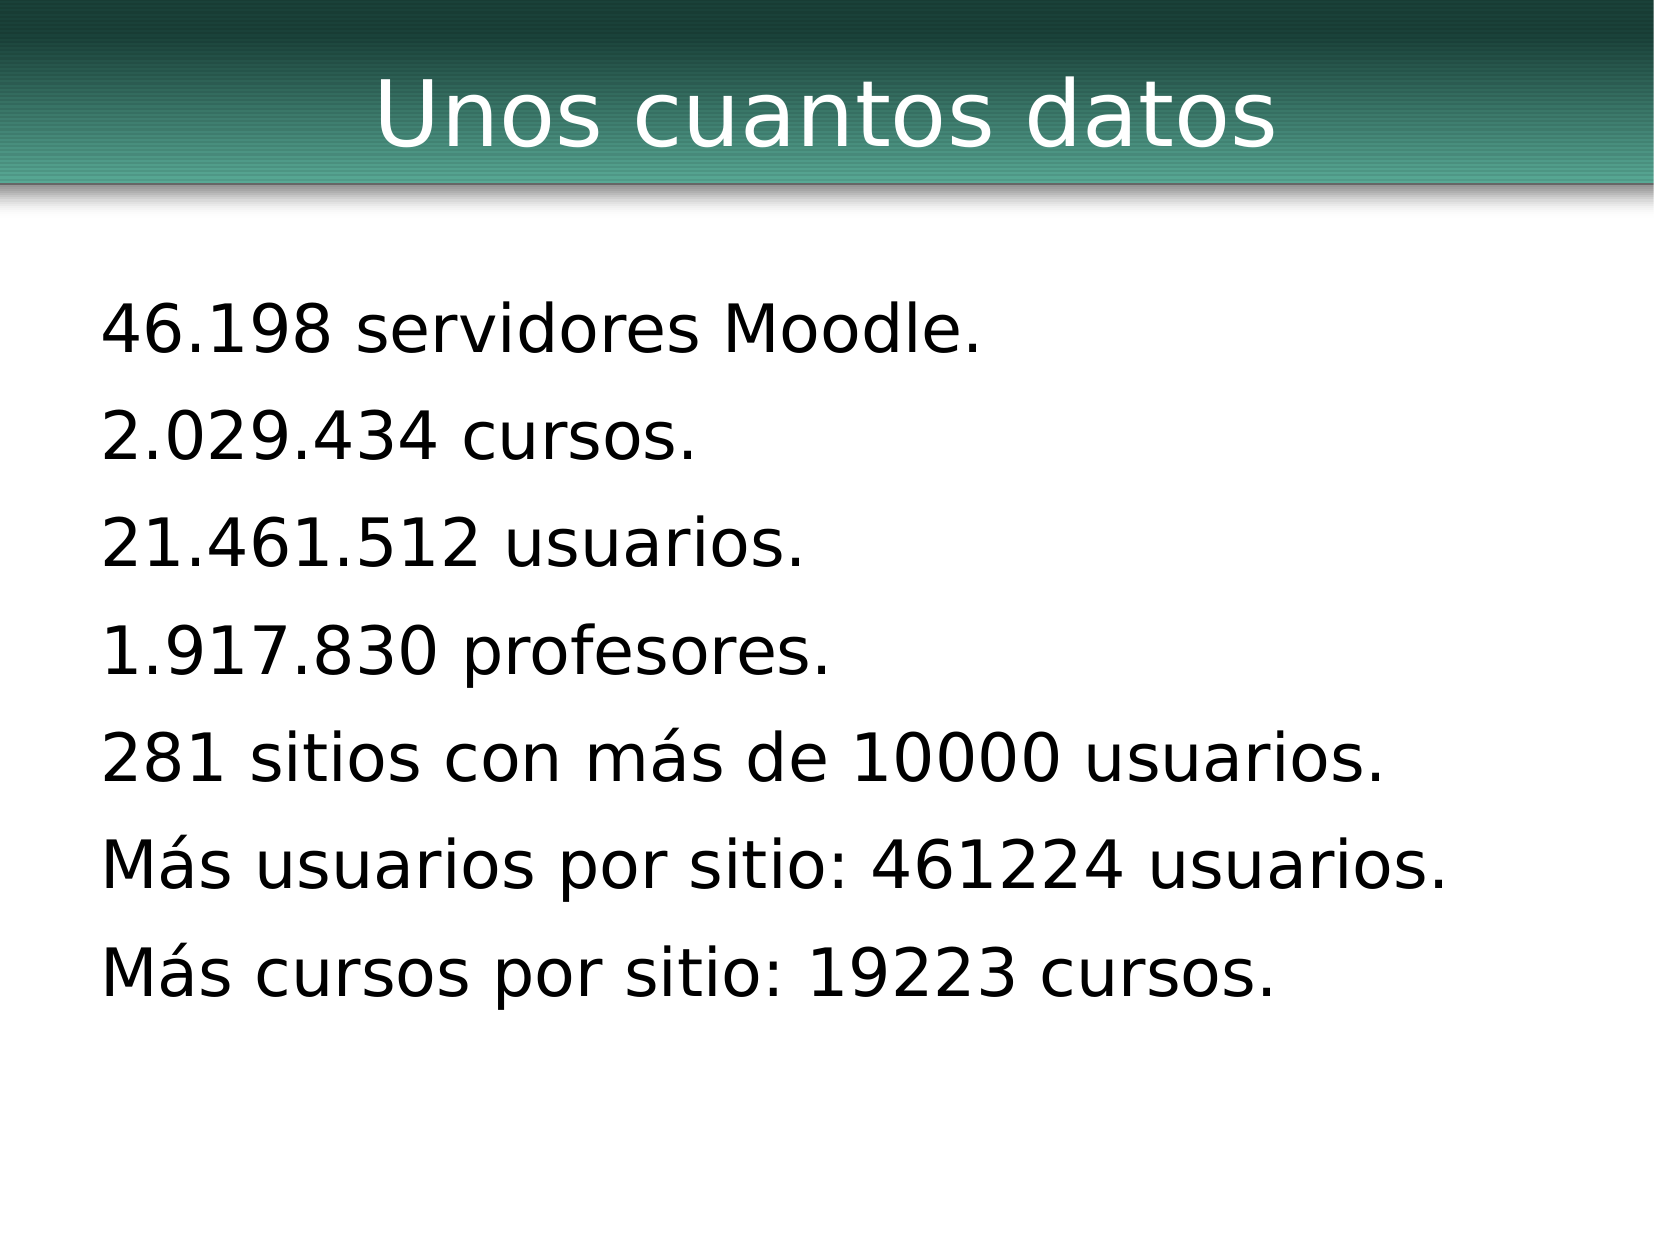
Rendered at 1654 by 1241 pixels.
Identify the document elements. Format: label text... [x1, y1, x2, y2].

picture [0, 0, 1654, 225]
title Unos cuantos datos [82, 11, 1571, 219]
list 46.198 servidores Moodle. 2.029.434 cursos. 21.461.512 usuarios. 1.917.830 profesores. 281 sitios con más de 10000 usuarios. Más usuarios por sitio: 461224 usuarios. Más cursos por sitio: 19223 cursos. [82, 290, 1571, 1094]
